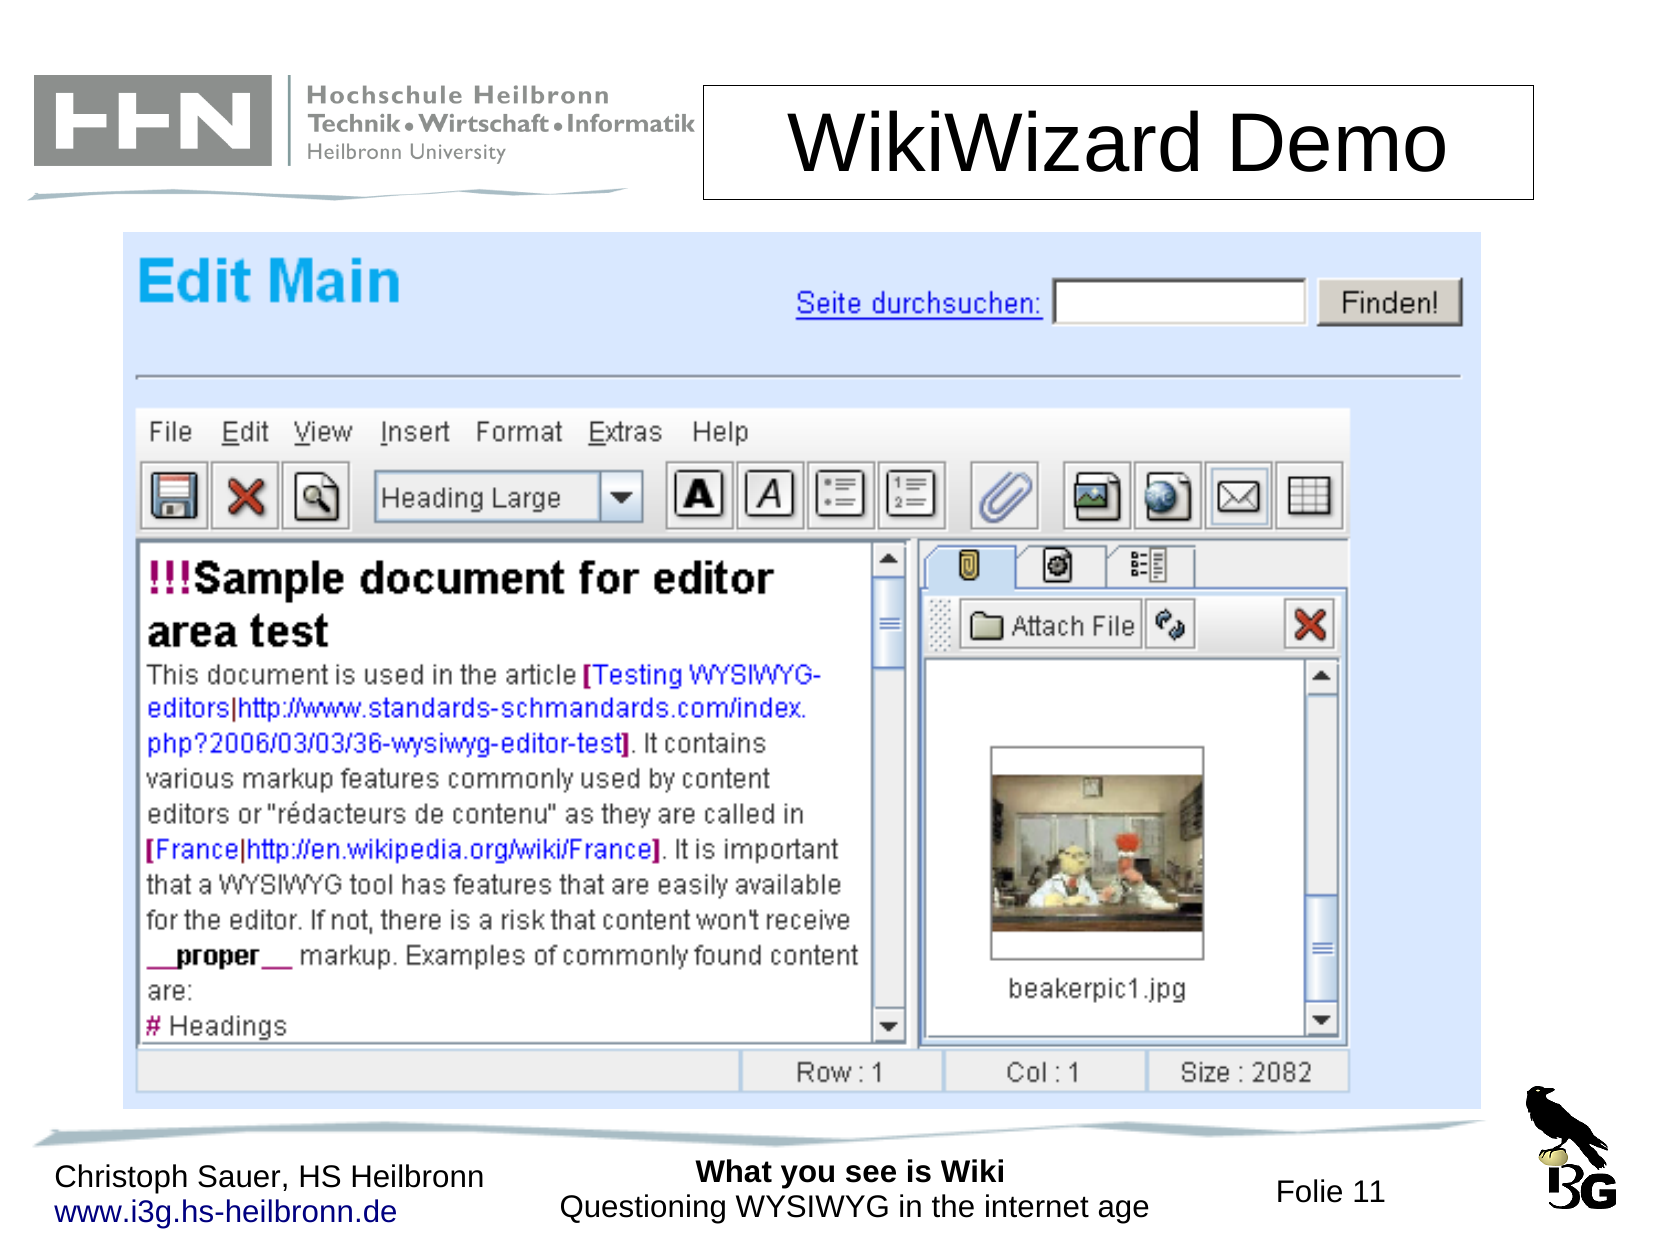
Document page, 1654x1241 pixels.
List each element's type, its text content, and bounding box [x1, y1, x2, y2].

picture [31, 1120, 1490, 1152]
picture [26, 188, 629, 202]
picture [1526, 1086, 1616, 1209]
title WikiWizard Demo [703, 85, 1534, 200]
picture [34, 75, 695, 166]
picture [123, 232, 1481, 1109]
